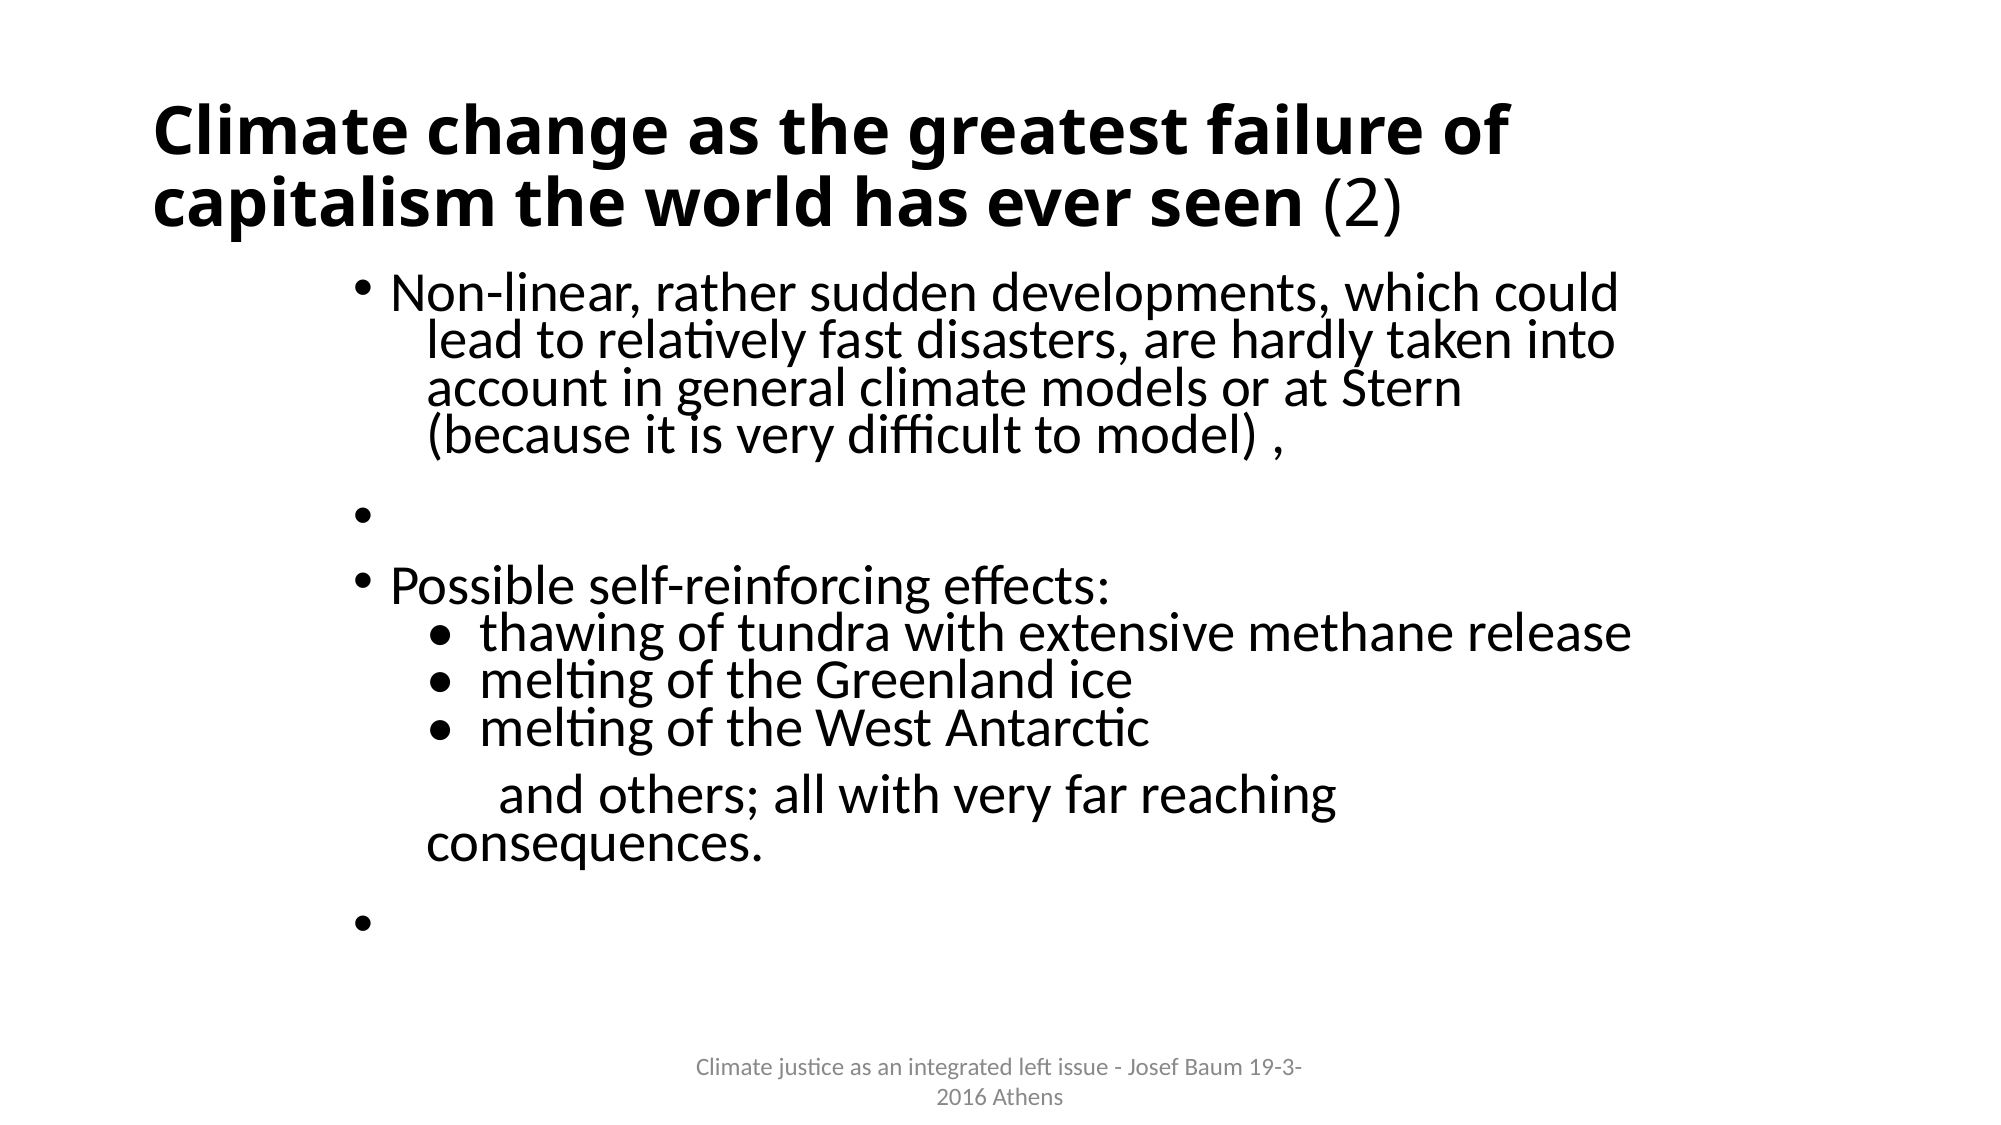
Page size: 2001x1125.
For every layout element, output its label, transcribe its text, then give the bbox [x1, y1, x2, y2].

list Non-linear, rather sudden developments, which could lead to relatively fast disasters, are hardly taken into account in general climate models or at Stern (because it is very difficult to model) , Possible self-reinforcing effects: • thawing of tundra with extensive methane release • melting of the Greenland ice • melting of the West Antarctic and others; all with very far reaching consequences. [338, 265, 1667, 886]
title Climate change as the greatest failure of capitalism the world has ever seen (2) [137, 59, 1863, 278]
text_box Climate justice as an integrated left issue - Josef Baum 19-3-2016 Athens [662, 1042, 1338, 1103]
